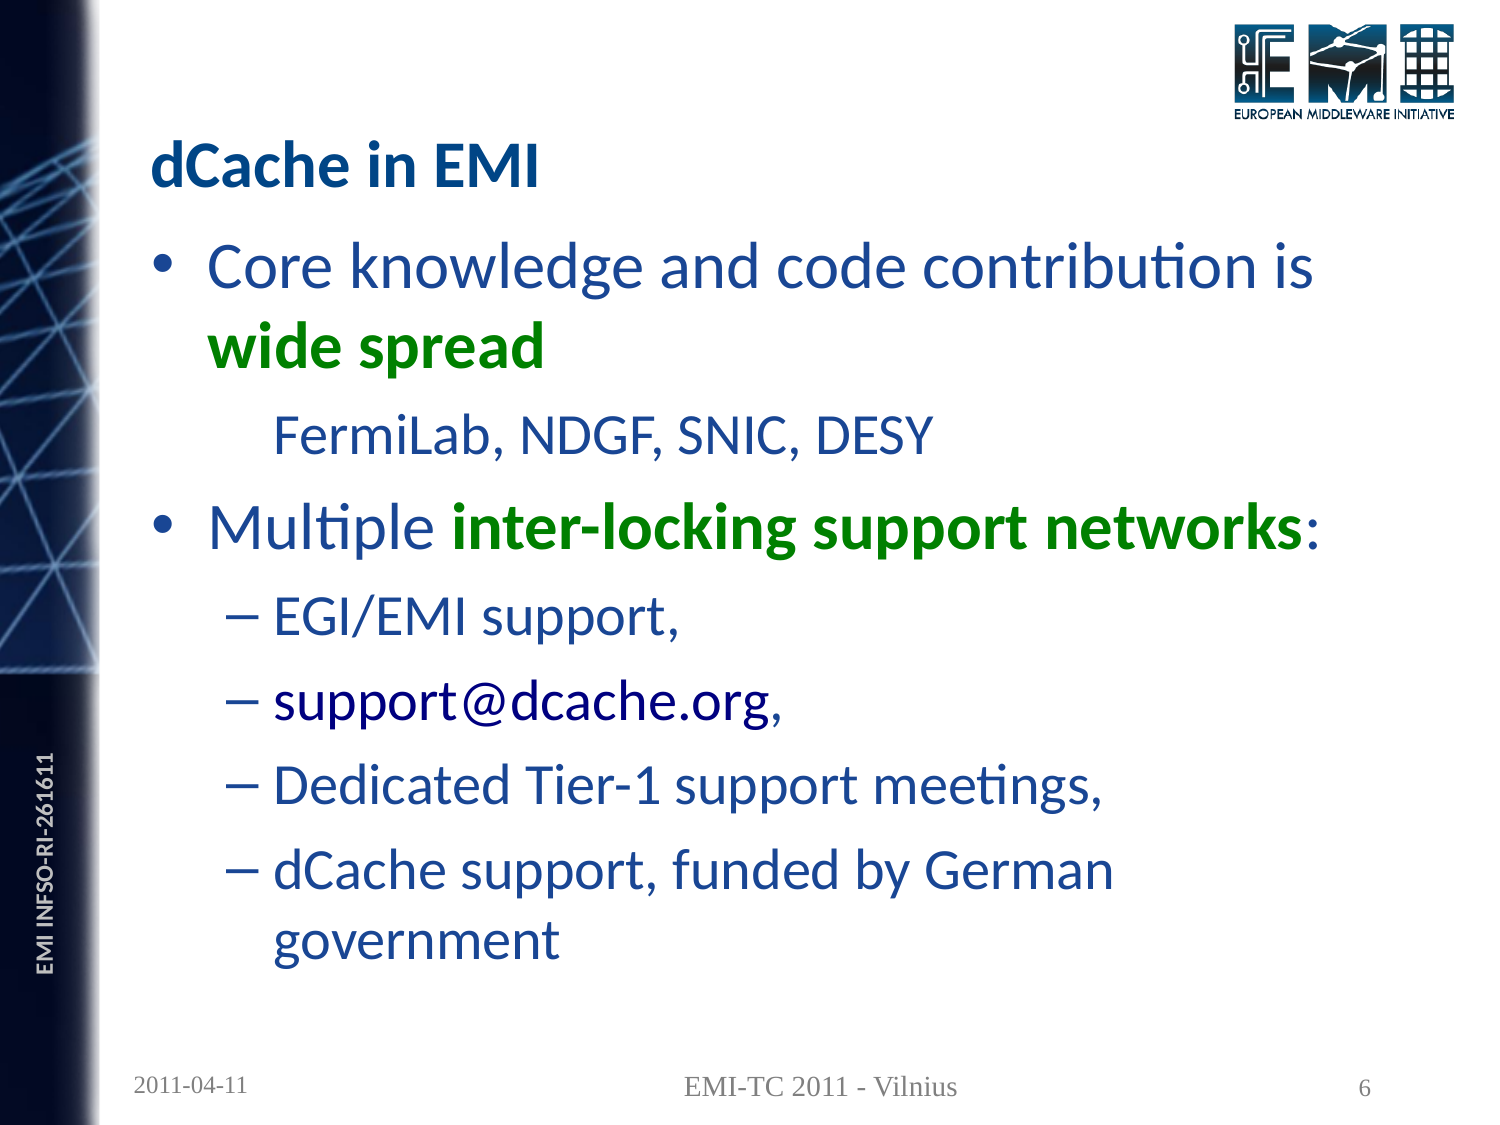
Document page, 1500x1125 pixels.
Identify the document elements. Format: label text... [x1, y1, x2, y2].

picture [0, 0, 111, 1125]
title dCache in EMI [150, 115, 1500, 207]
picture [1185, 8, 1500, 115]
list Core knowledge and code contribution is wide spread FermiLab, NDGF, SNIC, DESY Multiple inter-locking support networks: EGI/EMI support, support@dcache.org, Dedicated Tier-1 support meetings, dCache support, funded by German government [151, 221, 1388, 1051]
